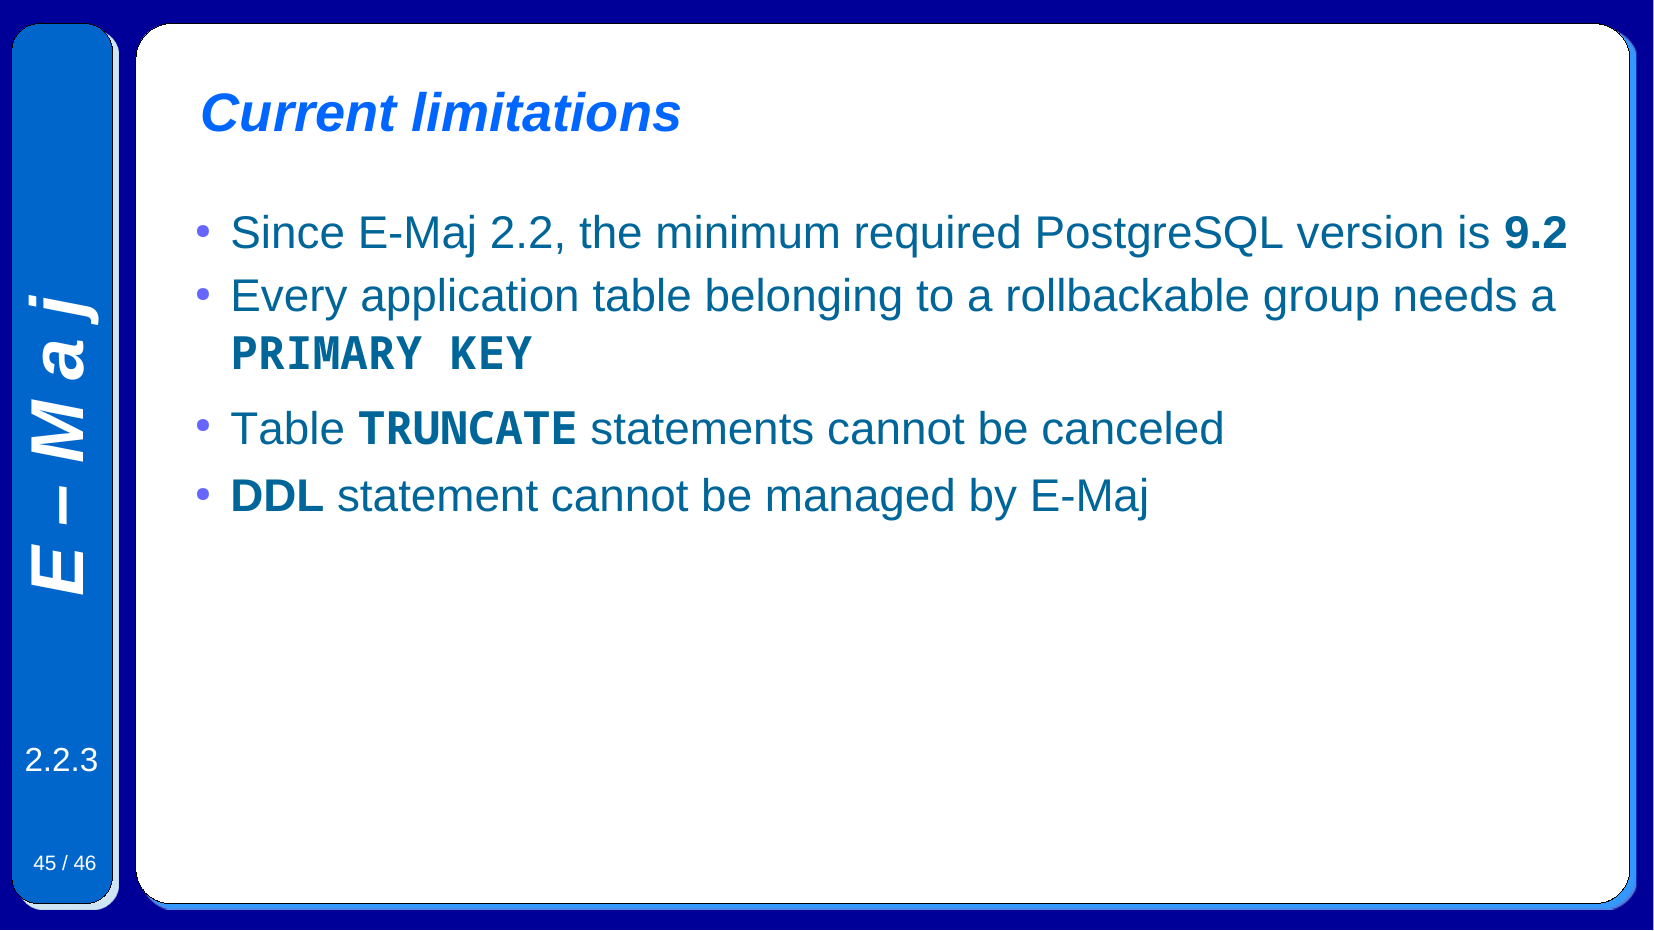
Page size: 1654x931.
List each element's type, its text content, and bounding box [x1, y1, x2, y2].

title Current limitations [200, 34, 1575, 191]
list Since E-Maj 2.2, the minimum required PostgreSQL version is 9.2 Every application table belonging to a rollbackable group needs a PRIMARY KEY Table TRUNCATE statements cannot be canceled DDL statement cannot be managed by E-Maj [177, 206, 1587, 827]
